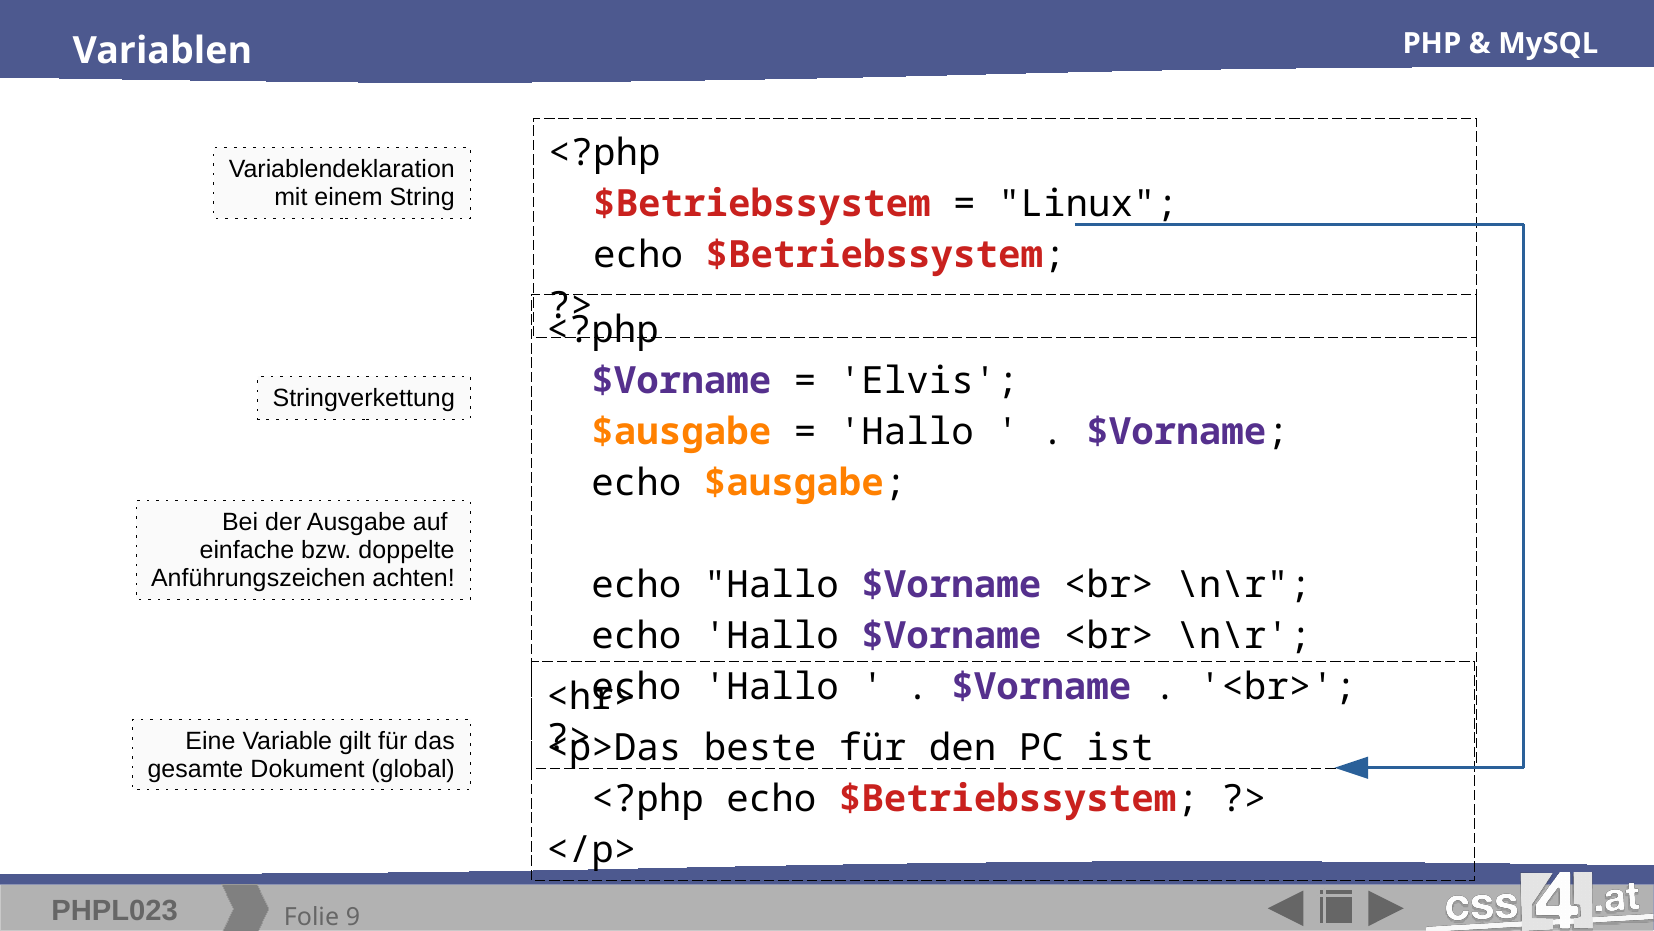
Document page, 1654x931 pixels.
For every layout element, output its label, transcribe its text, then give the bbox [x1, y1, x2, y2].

text_box Stringverkettung [257, 376, 471, 420]
text_box Bei der Ausgabe auf einfache bzw. doppelte Anführungszeichen achten! [136, 500, 471, 600]
text_box [1475, 863, 1654, 872]
text_box Eine Variable gilt für das gesamte Dokument (global) [132, 719, 471, 790]
text_box Variablen [57, 16, 469, 69]
text_box PHP & MySQL [1387, 15, 1619, 60]
text_box [0, 861, 1474, 931]
text_box Folie 111 [269, 891, 542, 931]
text_box <?php $Betriebssystem = "Linux"; echo $Betriebssystem; ?> [533, 118, 1477, 283]
picture [1426, 872, 1654, 931]
text_box <hr> <p>Das beste für den PC ist <?php echo $Betriebssystem; ?> </p> [531, 661, 1475, 827]
text_box PHPL023 [36, 886, 209, 931]
text_box [0, 0, 1654, 83]
text_box Variablendeklaration mit einem String [213, 147, 471, 219]
text_box <?php $Vorname = 'Elvis'; $ausgabe = 'Hallo ' . $Vorname; echo $ausgabe; echo "Hallo $Vorname <br> \n\r"; echo 'Hallo $Vorname <br> \n\r'; echo 'Hallo ' . $Vorname . '<br>'; ?> [531, 294, 1477, 648]
